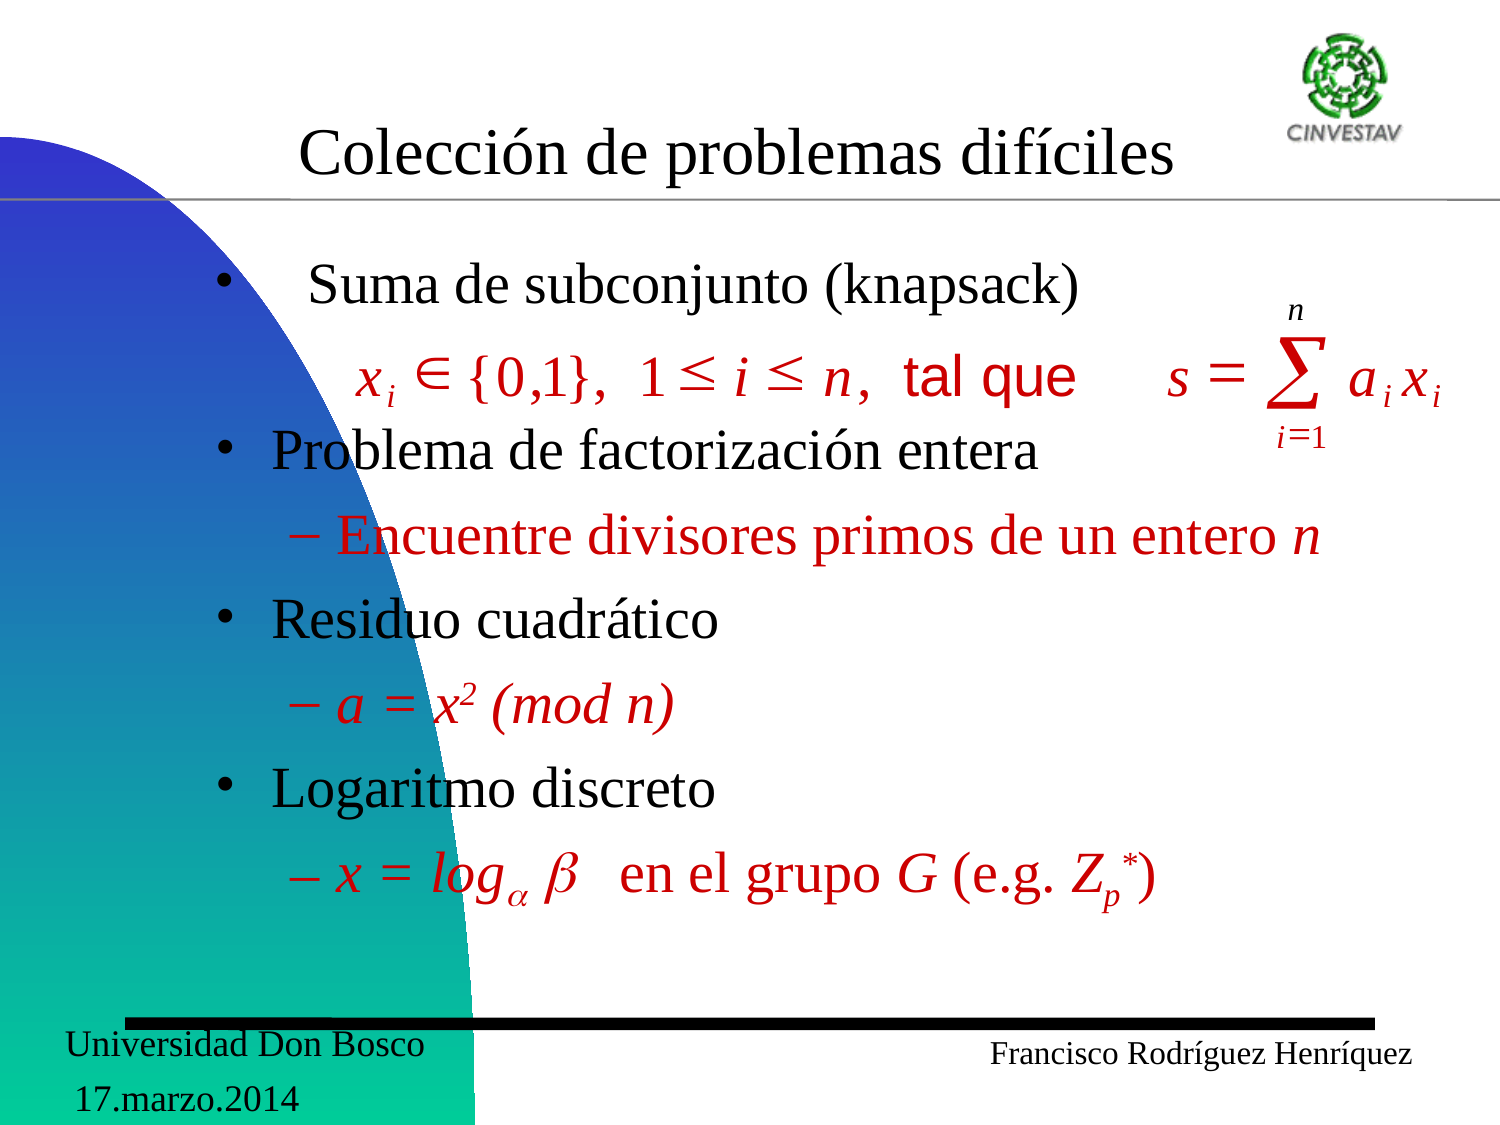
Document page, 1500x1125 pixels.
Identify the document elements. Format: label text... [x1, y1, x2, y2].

text_box 1 [545, 363, 553, 394]
text_box 0 [496, 338, 526, 409]
text_box n [823, 338, 853, 409]
text_box  [1286, 411, 1314, 452]
text_box , [529, 338, 545, 409]
text_box }, [570, 357, 582, 402]
text_box { [465, 338, 494, 409]
text_box n [1292, 306, 1299, 316]
text_box x [1402, 338, 1428, 409]
text_box Colección de problemas difíciles [99, 99, 1376, 288]
text_box  [674, 332, 722, 403]
text_box a [1348, 338, 1378, 409]
text_box 1 [638, 338, 669, 409]
text_box i [733, 338, 751, 409]
text_box i [386, 374, 396, 415]
text_box Problema de factorización entera Encuentre divisores primos de un entero n Residuo cuadrático a = x2 (mod n) Logaritmo discreto x = log en el grupo G (e.g. Zp*) [200, 224, 1476, 1025]
text_box 1 [1310, 415, 1328, 456]
text_box  [762, 332, 809, 403]
text_box tal que [903, 338, 1094, 409]
text_box  [1204, 332, 1252, 403]
text_box n [1287, 287, 1305, 316]
text_box Suma de subconjunto (knapsack) [199, 237, 1096, 323]
text_box  [413, 332, 456, 403]
text_box }, [570, 338, 609, 409]
text_box  [1266, 316, 1328, 422]
text_box i [1382, 374, 1393, 415]
text_box , [857, 338, 873, 409]
text_box x [356, 338, 383, 409]
text_box i [1431, 374, 1442, 415]
text_box 1 [545, 338, 570, 409]
text_box s [1167, 338, 1191, 409]
text_box i [1276, 415, 1286, 456]
